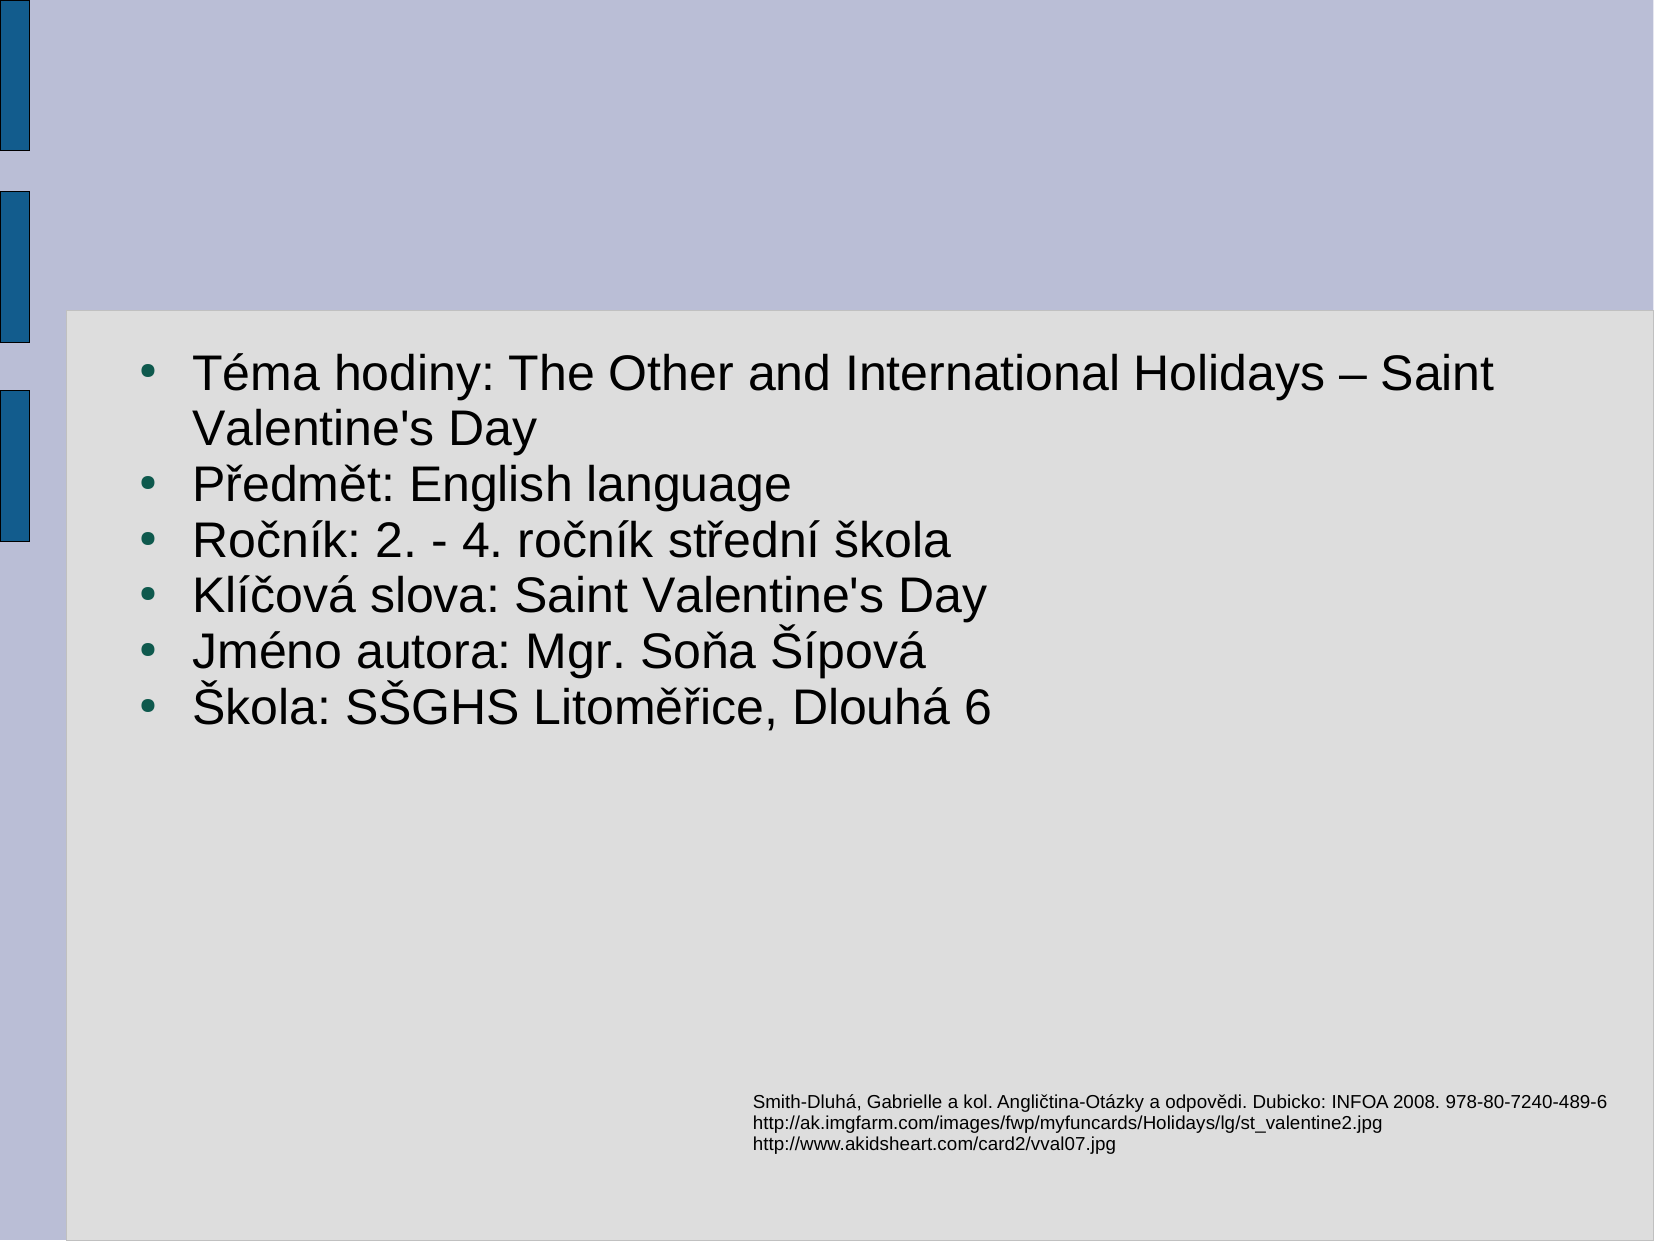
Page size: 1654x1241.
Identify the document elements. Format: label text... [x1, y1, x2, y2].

list Téma hodiny: The Other and International Holidays – Saint Valentine's Day Předmět: English language Ročník: 2. - 4. ročník střední škola Klíčová slova: Saint Valentine's Day Jméno autora: Mgr. Soňa Šípová Škola: SŠGHS Litoměřice, Dlouhá 6 [121, 344, 1534, 1127]
text_box Smith-Dluhá, Gabrielle a kol. Angličtina-Otázky a odpovědi. Dubicko: INFOA 2008. 978-80-7240-489-6 http://ak.imgfarm.com/images/fwp/myfuncards/Holidays/lg/st_valentine2.jpg http://www.akidsheart.com/card2/vval07.jpg [738, 1062, 1643, 1241]
